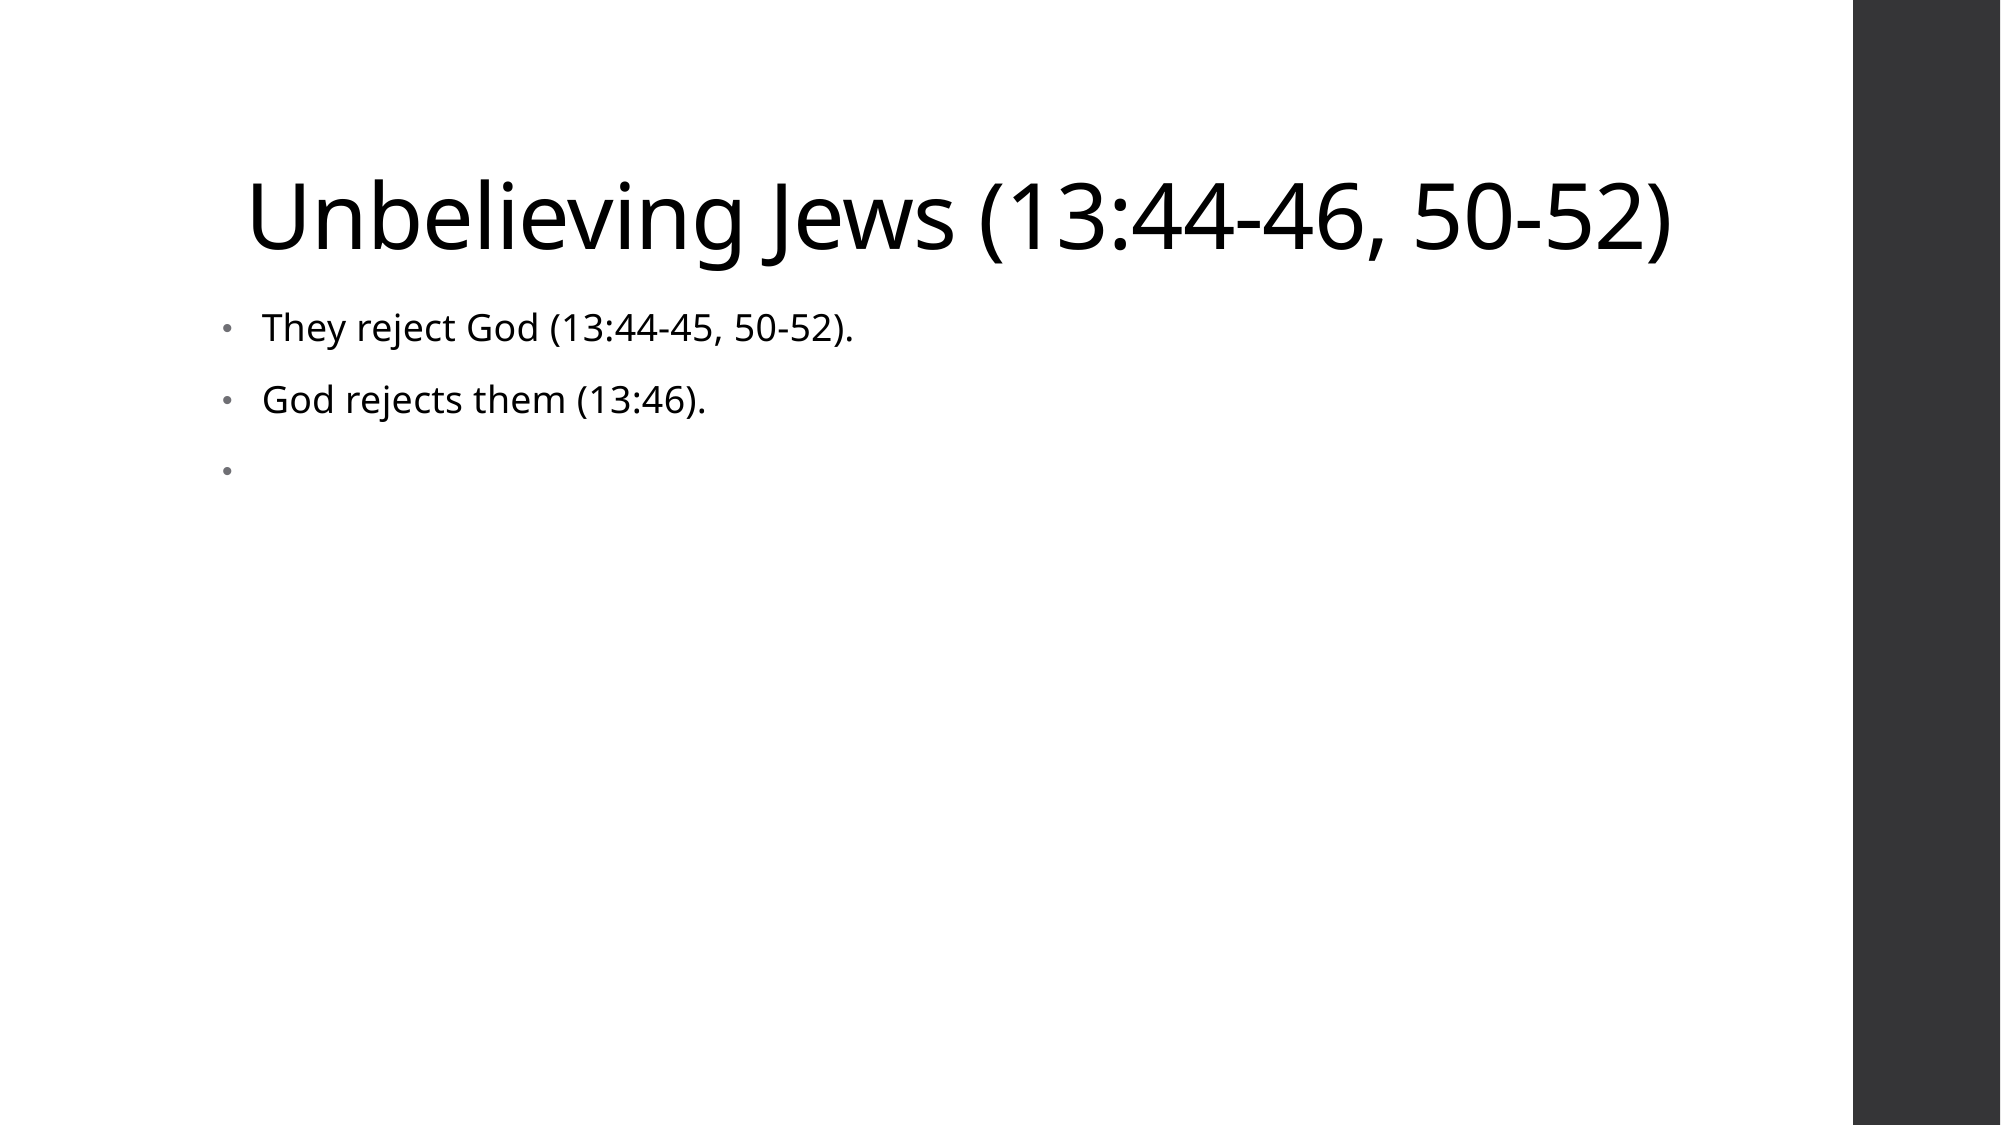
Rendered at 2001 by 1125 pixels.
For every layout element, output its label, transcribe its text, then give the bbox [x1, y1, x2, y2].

list They reject God (13:44-45, 50-52). God rejects them (13:46). [206, 299, 1617, 1014]
title Unbelieving Jews (13:44-46, 50-52) [206, 60, 1797, 278]
